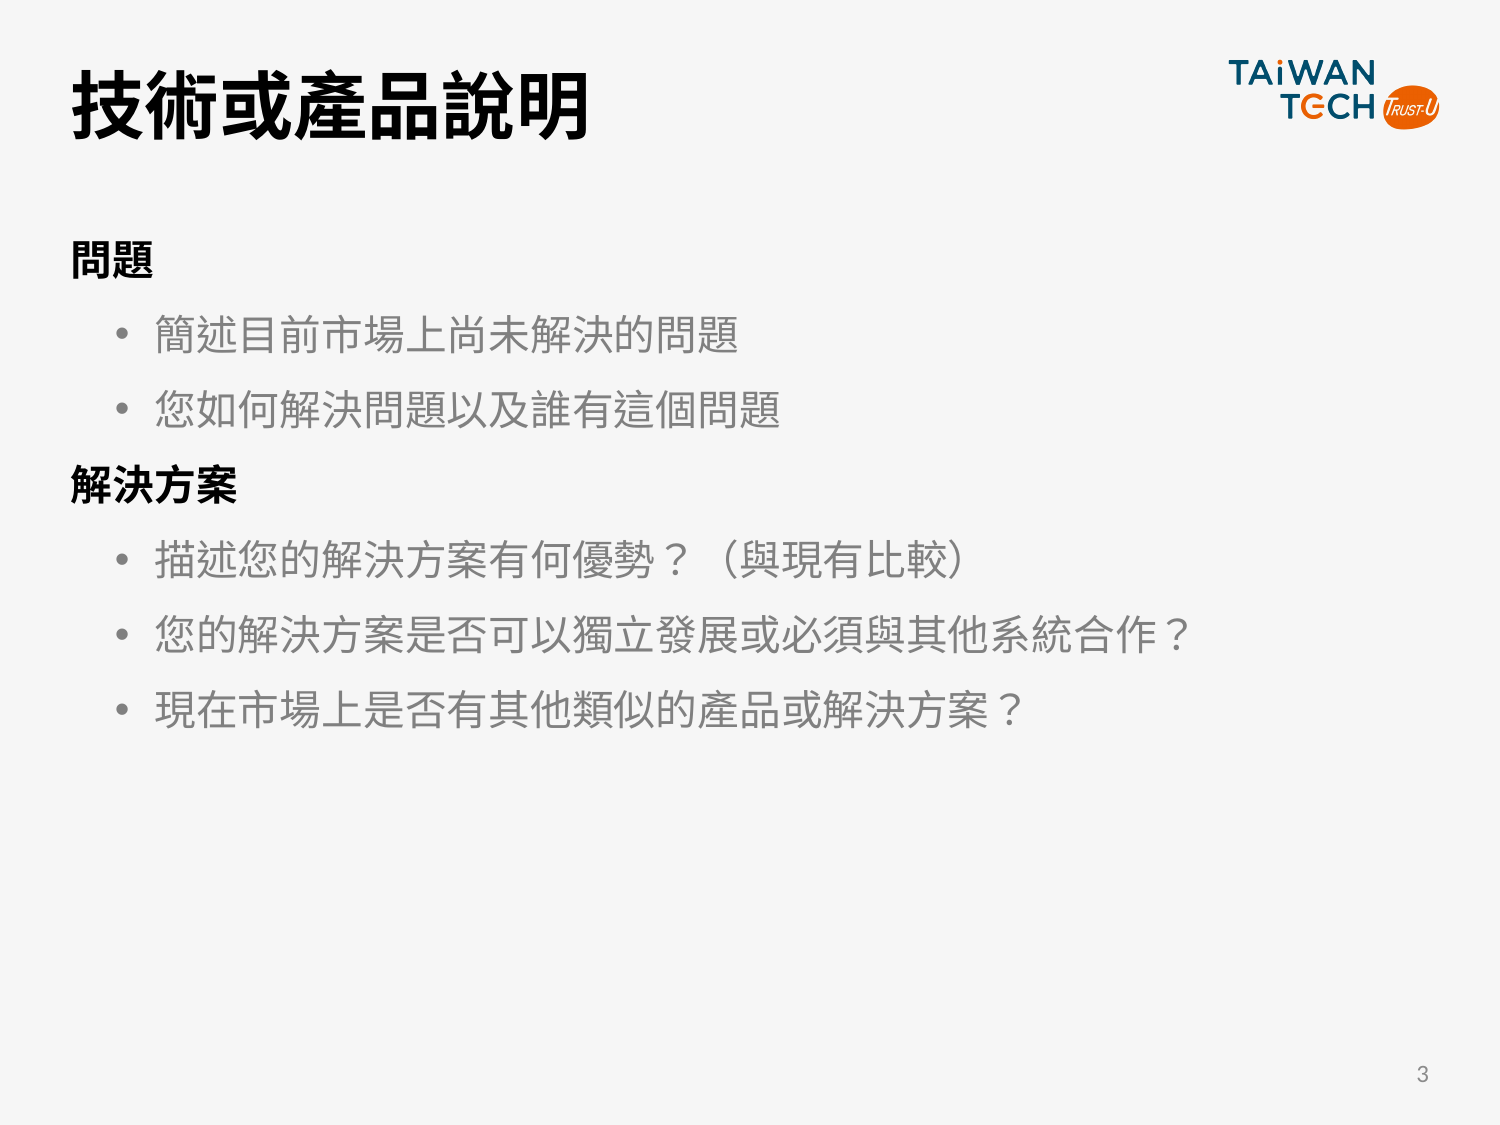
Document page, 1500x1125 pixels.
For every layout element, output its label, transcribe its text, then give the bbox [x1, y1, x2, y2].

list 問題 簡述目前市場上尚未解決的問題 您如何解決問題以及誰有這個問題 解決方案 描述您的解決方案有何優勢？（與現有比較） 您的解決方案是否可以獨立發展或必須與其他系統合作？ 現在市場上是否有其他類似的產品或解決方案？ [55, 200, 1444, 1021]
title 技術或產品說明 [55, 33, 1444, 156]
slide_number <編號> [1106, 1042, 1445, 1103]
